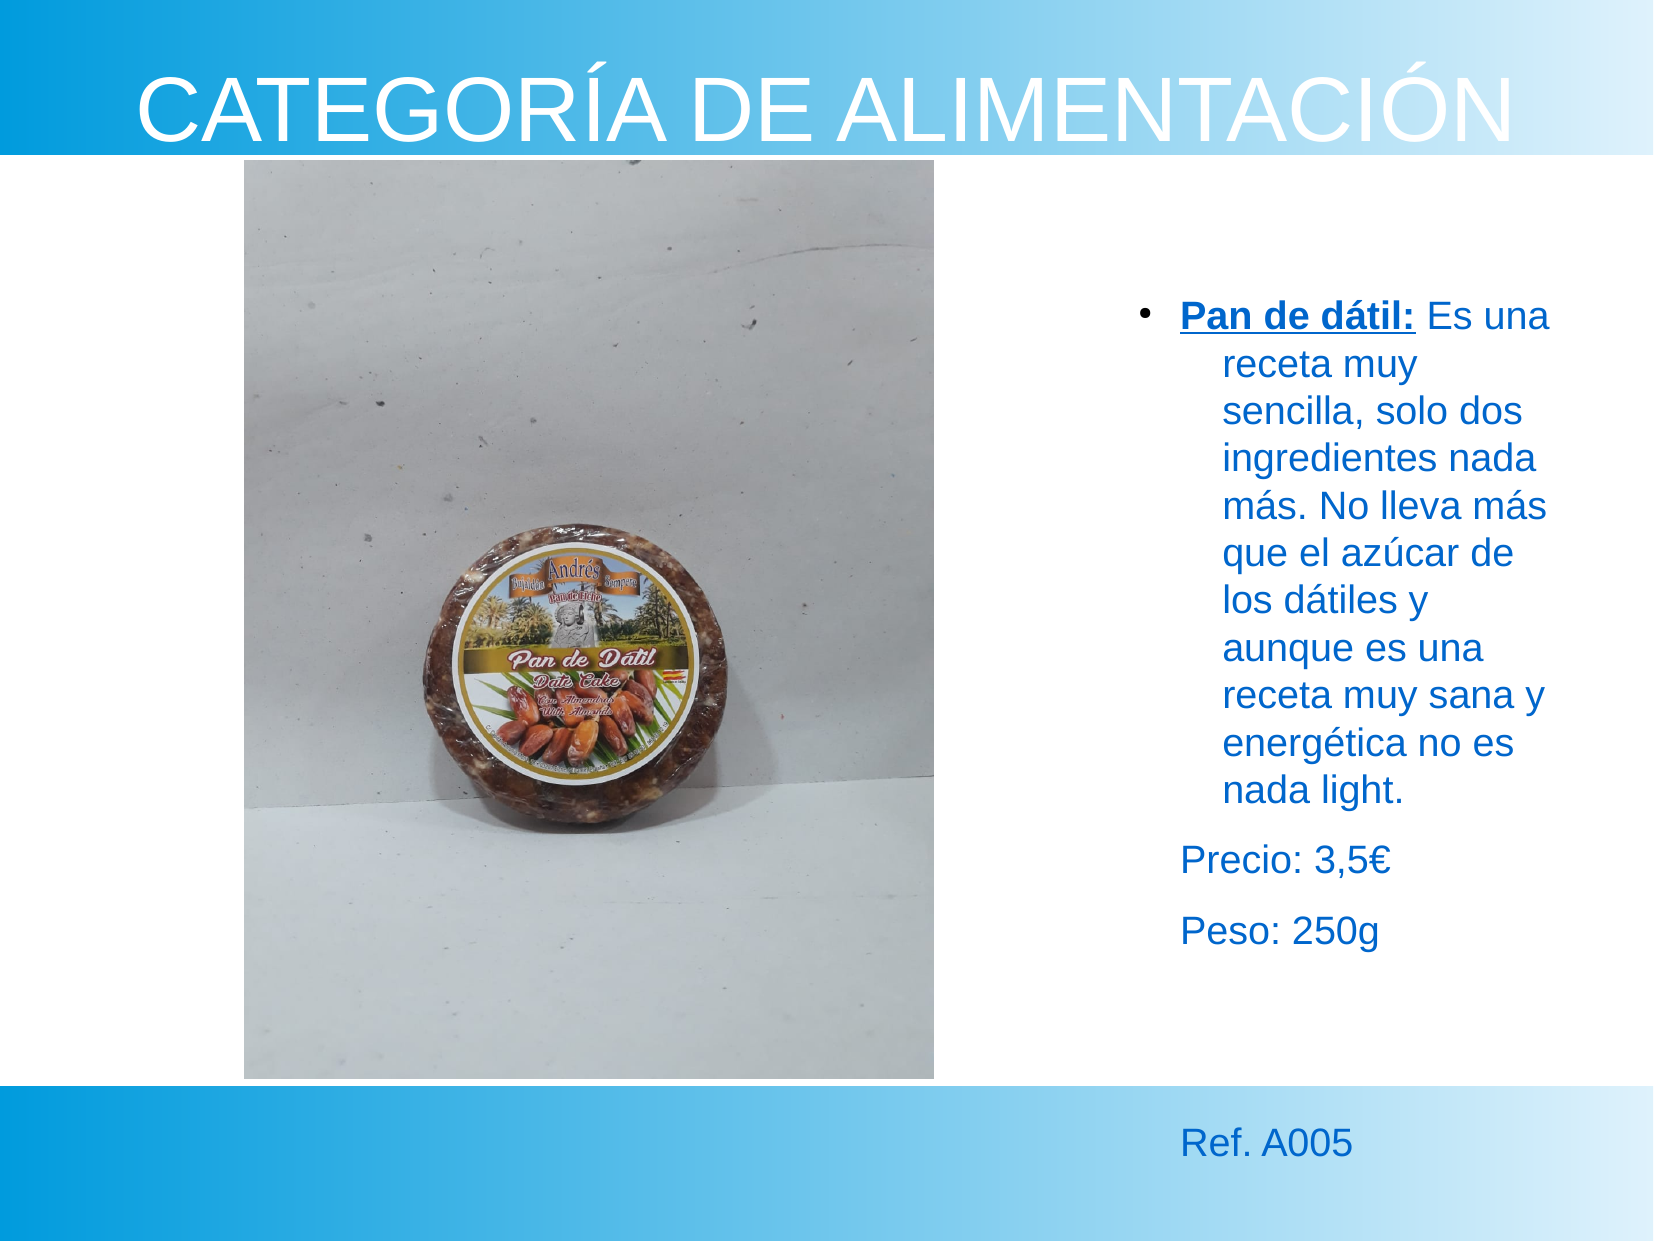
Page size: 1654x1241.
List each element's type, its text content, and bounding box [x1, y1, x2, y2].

picture [244, 160, 934, 1079]
list Pan de dátil: Es una receta muy sencilla, solo dos ingredientes nada más. No lleva más que el azúcar de los dátiles y aunque es una receta muy sana y energética no es nada light. Precio: 3,5€ Peso: 250g Ref. A005 [1110, 290, 1571, 1170]
title CATEGORÍA DE ALIMENTACIÓN [82, 49, 1571, 155]
